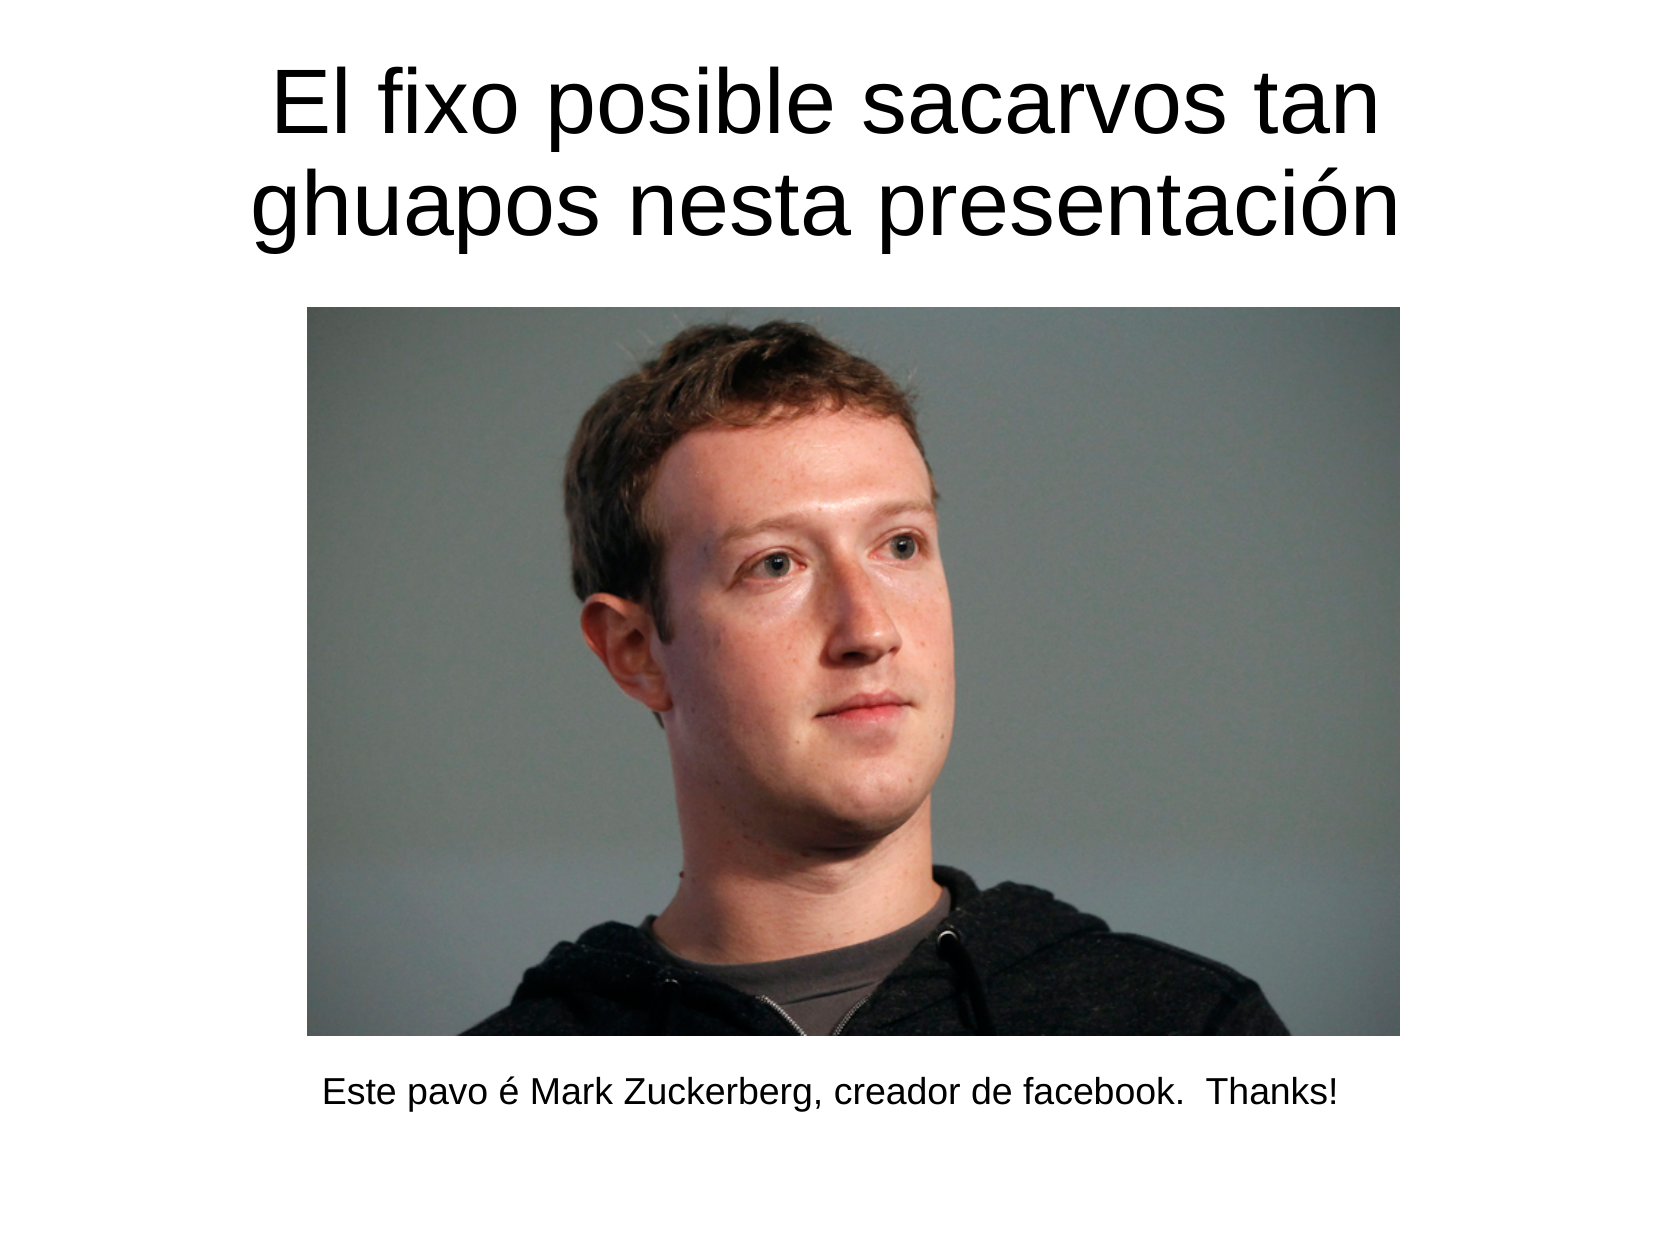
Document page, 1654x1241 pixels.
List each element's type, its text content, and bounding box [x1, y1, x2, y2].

text_box Este pavo é Mark Zuckerberg, creador de facebook. Thanks! [307, 1062, 1394, 1120]
title El fixo posible sacarvos tan ghuapos nesta presentación [82, 49, 1571, 257]
picture [307, 307, 1400, 1036]
